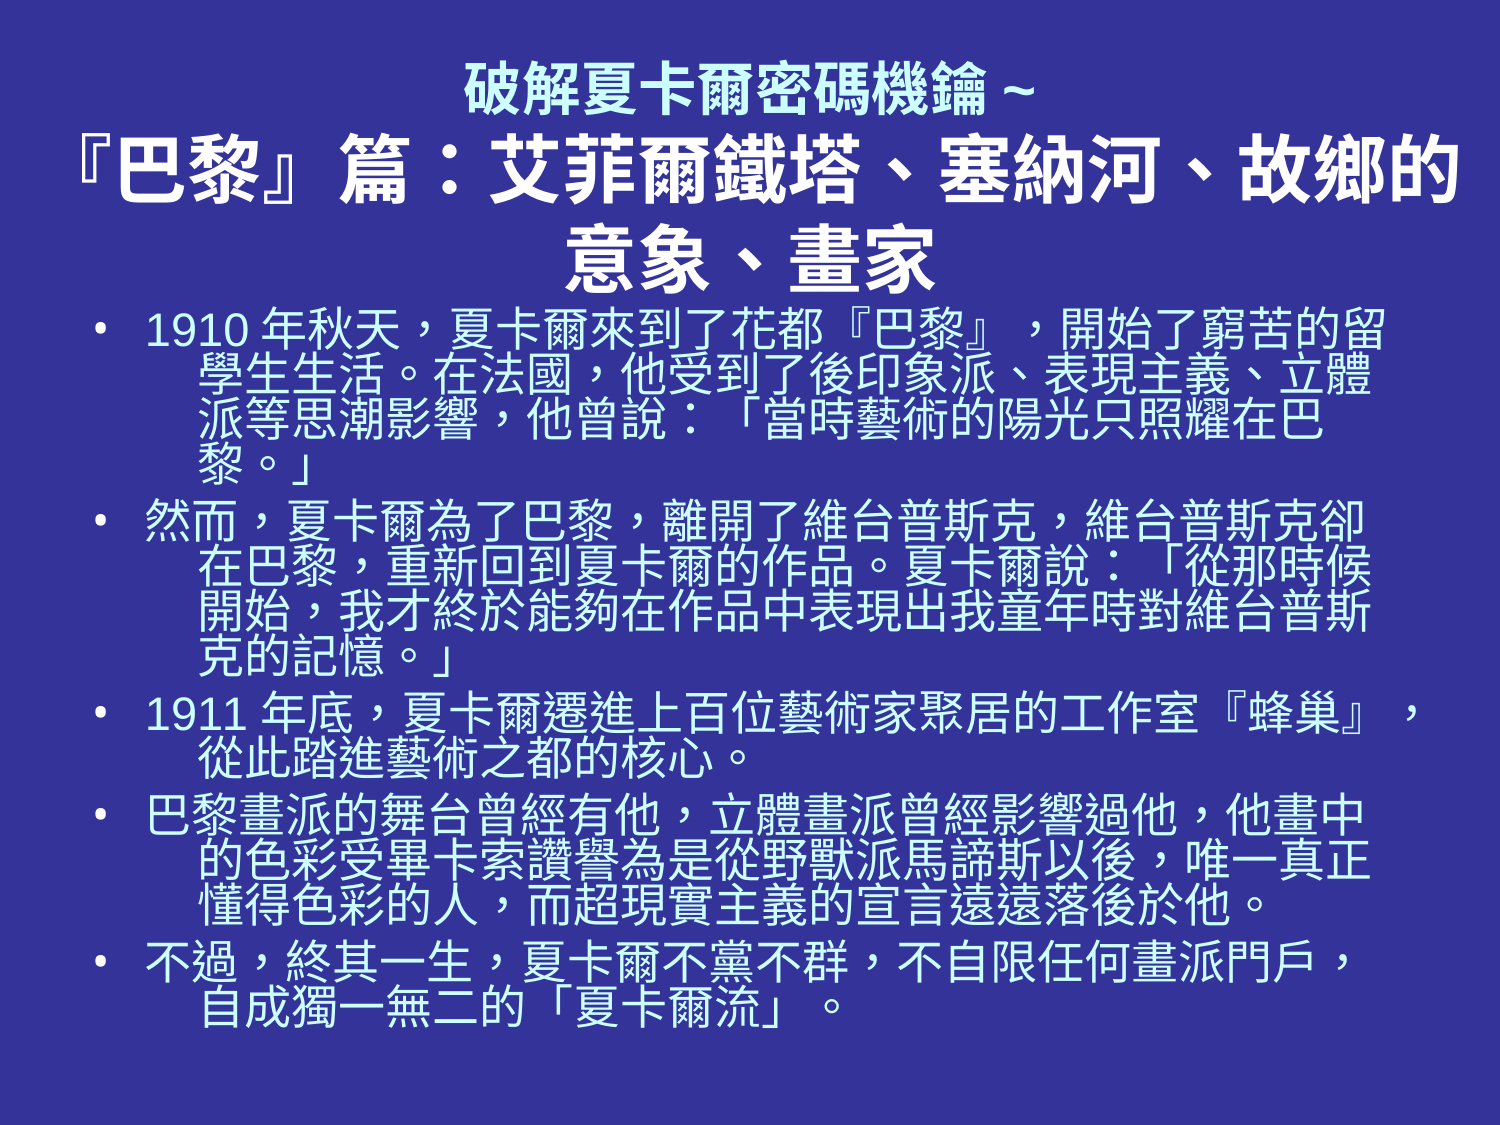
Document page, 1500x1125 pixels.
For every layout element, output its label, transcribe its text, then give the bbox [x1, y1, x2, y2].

list 1910年秋天，夏卡爾來到了花都『巴黎』，開始了窮苦的留學生生活。在法國，他受到了後印象派、表現主義、立體派等思潮影響，他曾說：「當時藝術的陽光只照耀在巴黎。」 然而，夏卡爾為了巴黎，離開了維台普斯克，維台普斯克卻在巴黎，重新回到夏卡爾的作品。夏卡爾說：「從那時候開始，我才終於能夠在作品中表現出我童年時對維台普斯克的記憶。」 1911年底，夏卡爾遷進上百位藝術家聚居的工作室『蜂巢』，從此踏進藝術之都的核心。 巴黎畫派的舞台曾經有他，立體畫派曾經影響過他，他畫中的色彩受畢卡索讚譽為是從野獸派馬諦斯以後，唯一真正懂得色彩的人，而超現實主義的宣言遠遠落後於他。 不過，終其一生，夏卡爾不黨不群，不自限任何畫派門戶，自成獨一無二的「夏卡爾流」。 [76, 302, 1427, 1046]
title 破解夏卡爾密碼機鑰~ 『巴黎』篇：艾菲爾鐵塔、塞納河、故鄉的意象、畫家 [0, 45, 1500, 362]
